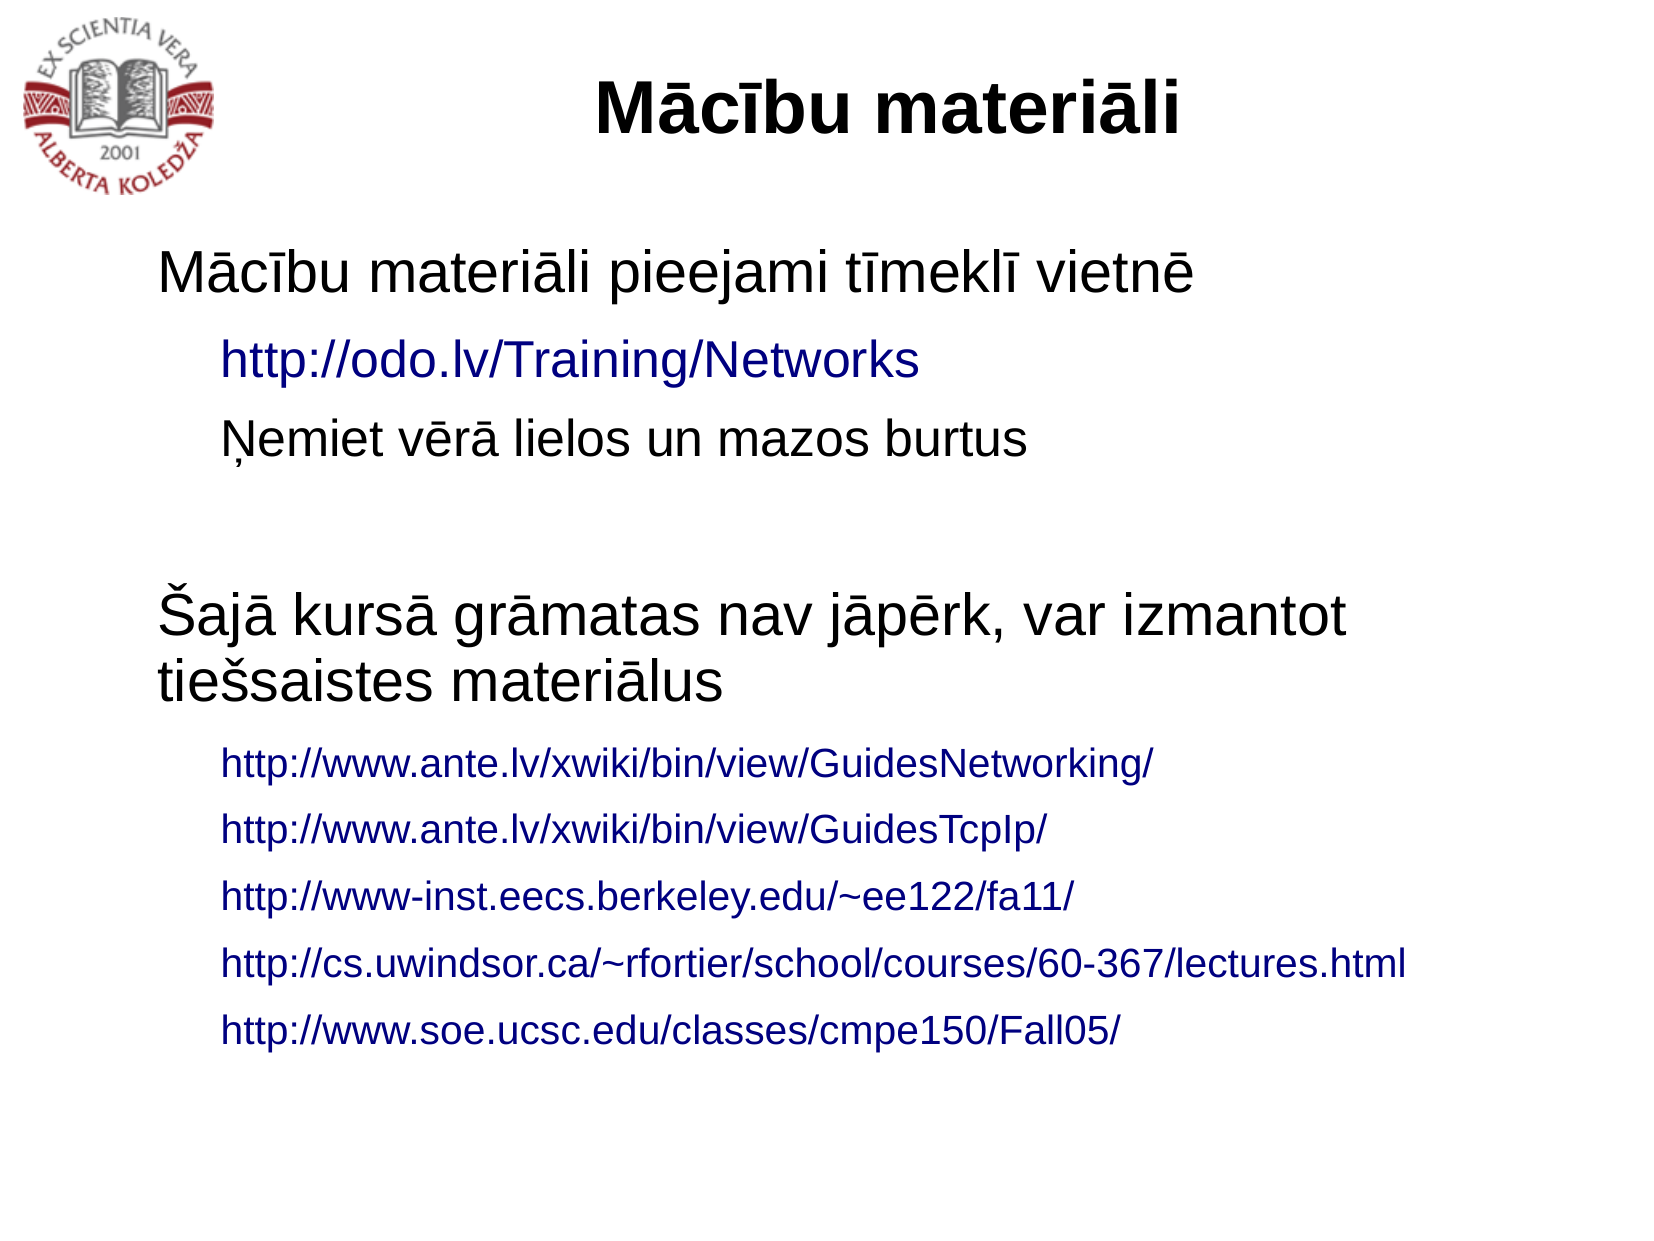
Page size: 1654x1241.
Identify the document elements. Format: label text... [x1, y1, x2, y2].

picture [23, 17, 214, 195]
title Mācību materiāli [206, 49, 1571, 166]
list Mācību materiāli pieejami tīmeklī vietnē http://odo.lv/Training/Networks Ņemiet vērā lielos un mazos burtus Šajā kursā grāmatas nav jāpērk, var izmantot tiešsaistes materiālus http://www.ante.lv/xwiki/bin/view/GuidesNetworking/ http://www.ante.lv/xwiki/bin/view/GuidesTcpIp/ http://www-inst.eecs.berkeley.edu/~ee122/fa11/ http://cs.uwindsor.ca/~rfortier/school/courses/60-367/lectures.html http://www.soe.ucsc.edu/classes/cmpe150/Fall05/ [94, 238, 1583, 1058]
